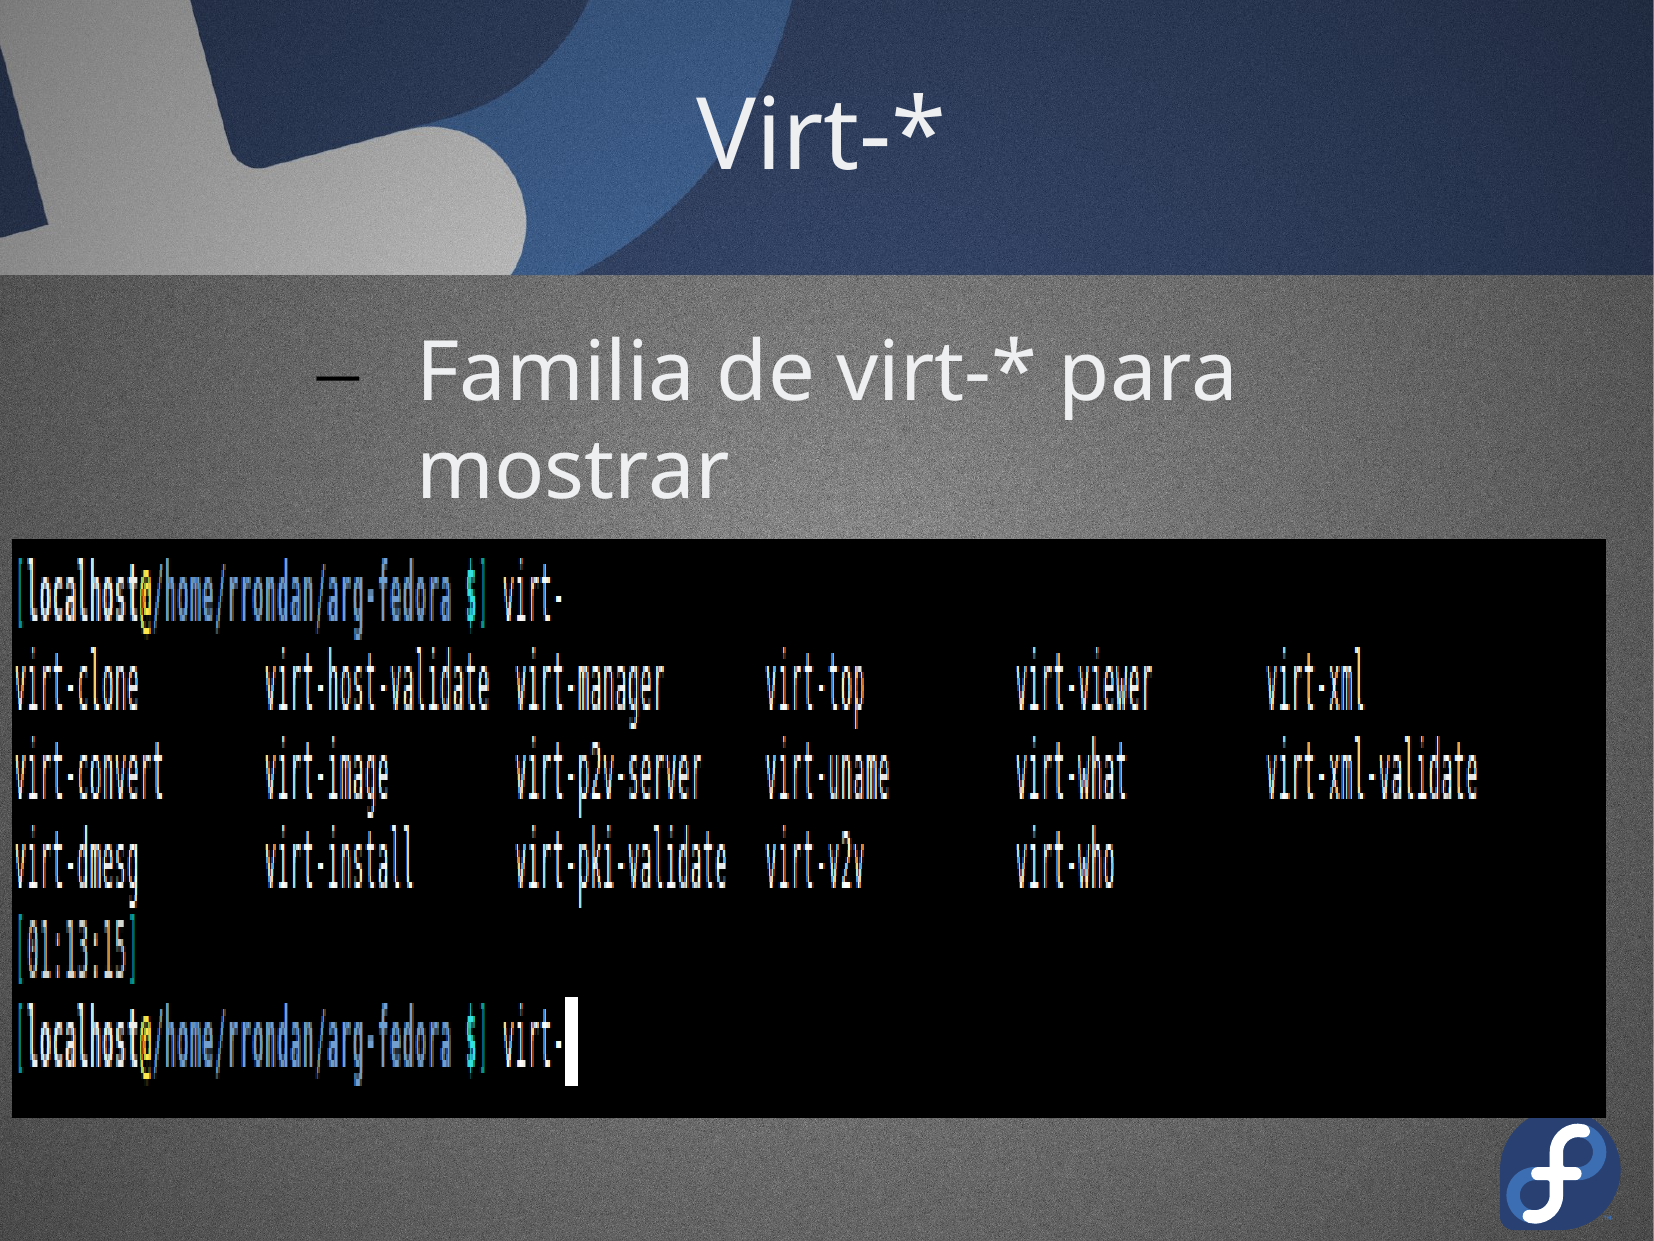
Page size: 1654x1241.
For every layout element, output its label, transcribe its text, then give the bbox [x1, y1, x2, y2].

text_box Familia de virt-* para mostrar [210, 315, 1263, 539]
text_box Virt-* [83, 30, 1561, 237]
picture [0, 0, 1654, 1241]
